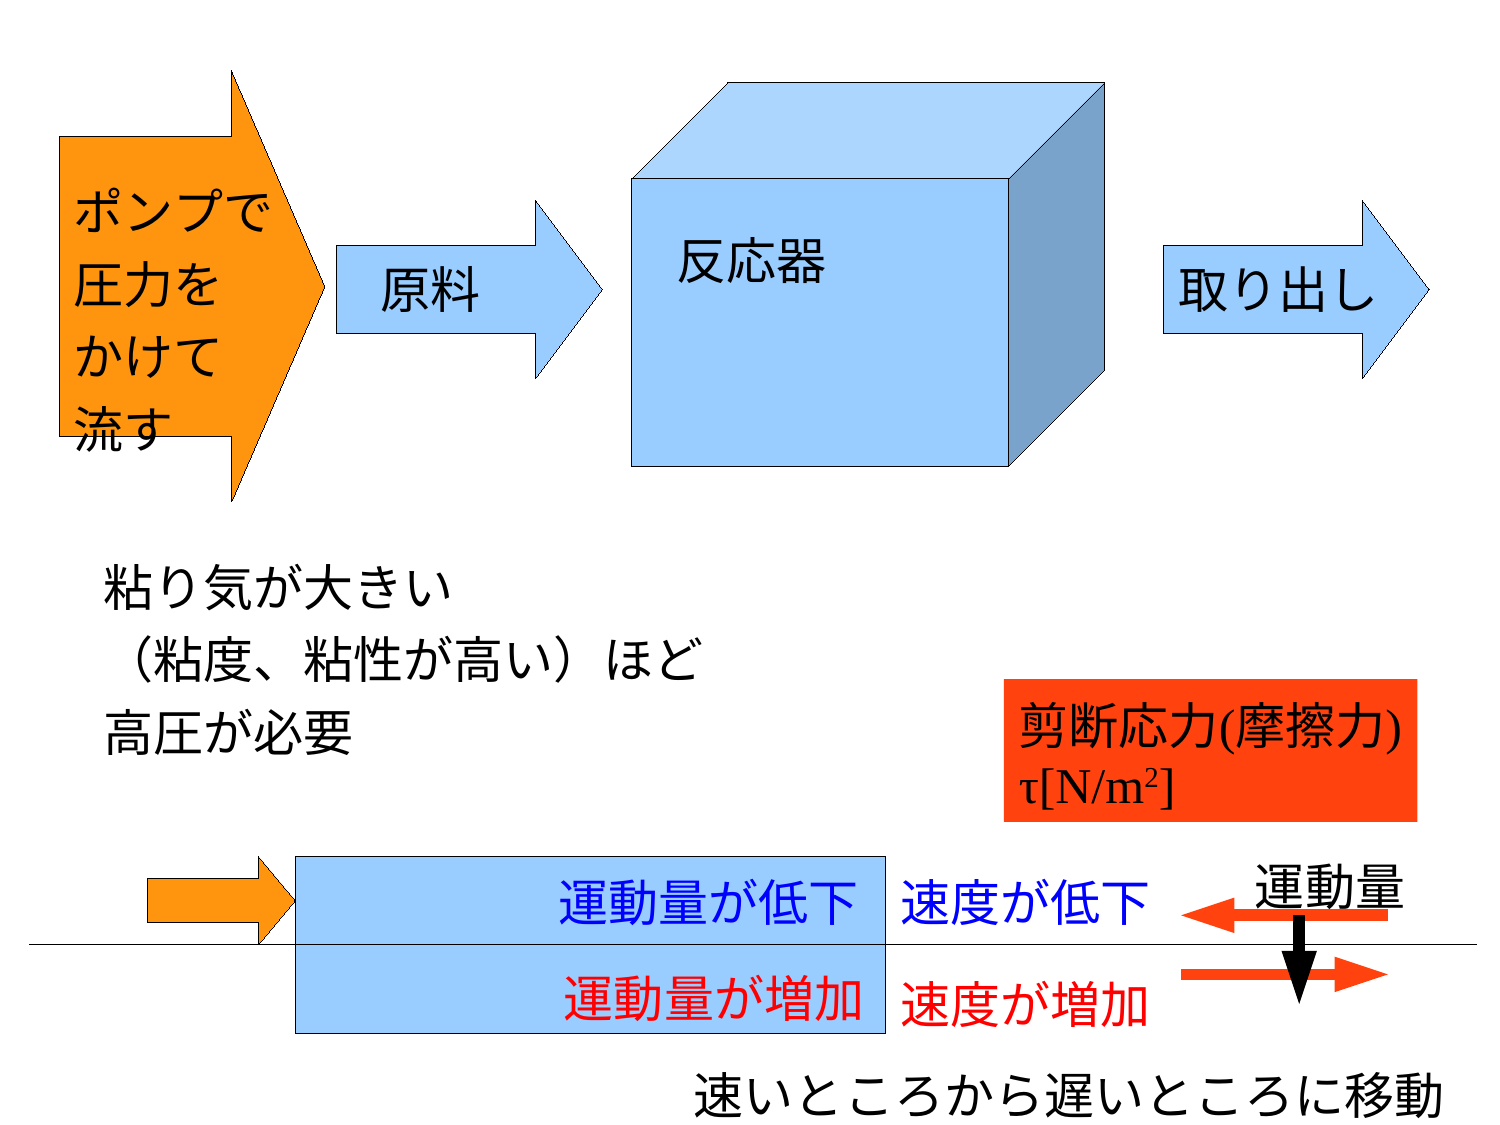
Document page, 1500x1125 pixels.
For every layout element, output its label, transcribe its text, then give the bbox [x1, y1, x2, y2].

text_box [631, 82, 1105, 467]
text_box [142, 426, 151, 436]
text_box 運動量が低下 [543, 856, 928, 932]
text_box [295, 945, 886, 1034]
text_box ポンプで圧力を かけて 流す [59, 165, 296, 424]
text_box [59, 424, 142, 437]
text_box [154, 424, 266, 502]
text_box [1362, 200, 1395, 243]
text_box 運動量が増加 [549, 951, 934, 1028]
text_box 剪断応力(摩擦力) τ[N/m2] [1003, 679, 1418, 814]
text_box 原料 [366, 243, 573, 319]
text_box 速度が増加 [885, 957, 1270, 1034]
text_box 運動量 [1240, 839, 1420, 916]
text_box [1163, 319, 1407, 379]
text_box [147, 856, 886, 944]
text_box [336, 245, 603, 379]
text_box 速度が低下 [928, 856, 1270, 932]
text_box 速いところから遅いところに移動 [679, 1049, 1500, 1125]
text_box 取り出し [1163, 243, 1430, 319]
text_box 反応器 [661, 213, 898, 290]
text_box 粘り気が大きい （粘度、粘性が高い）ほど 高圧が必要 [88, 541, 798, 739]
text_box [535, 200, 568, 243]
text_box [296, 219, 325, 354]
text_box [59, 70, 273, 165]
